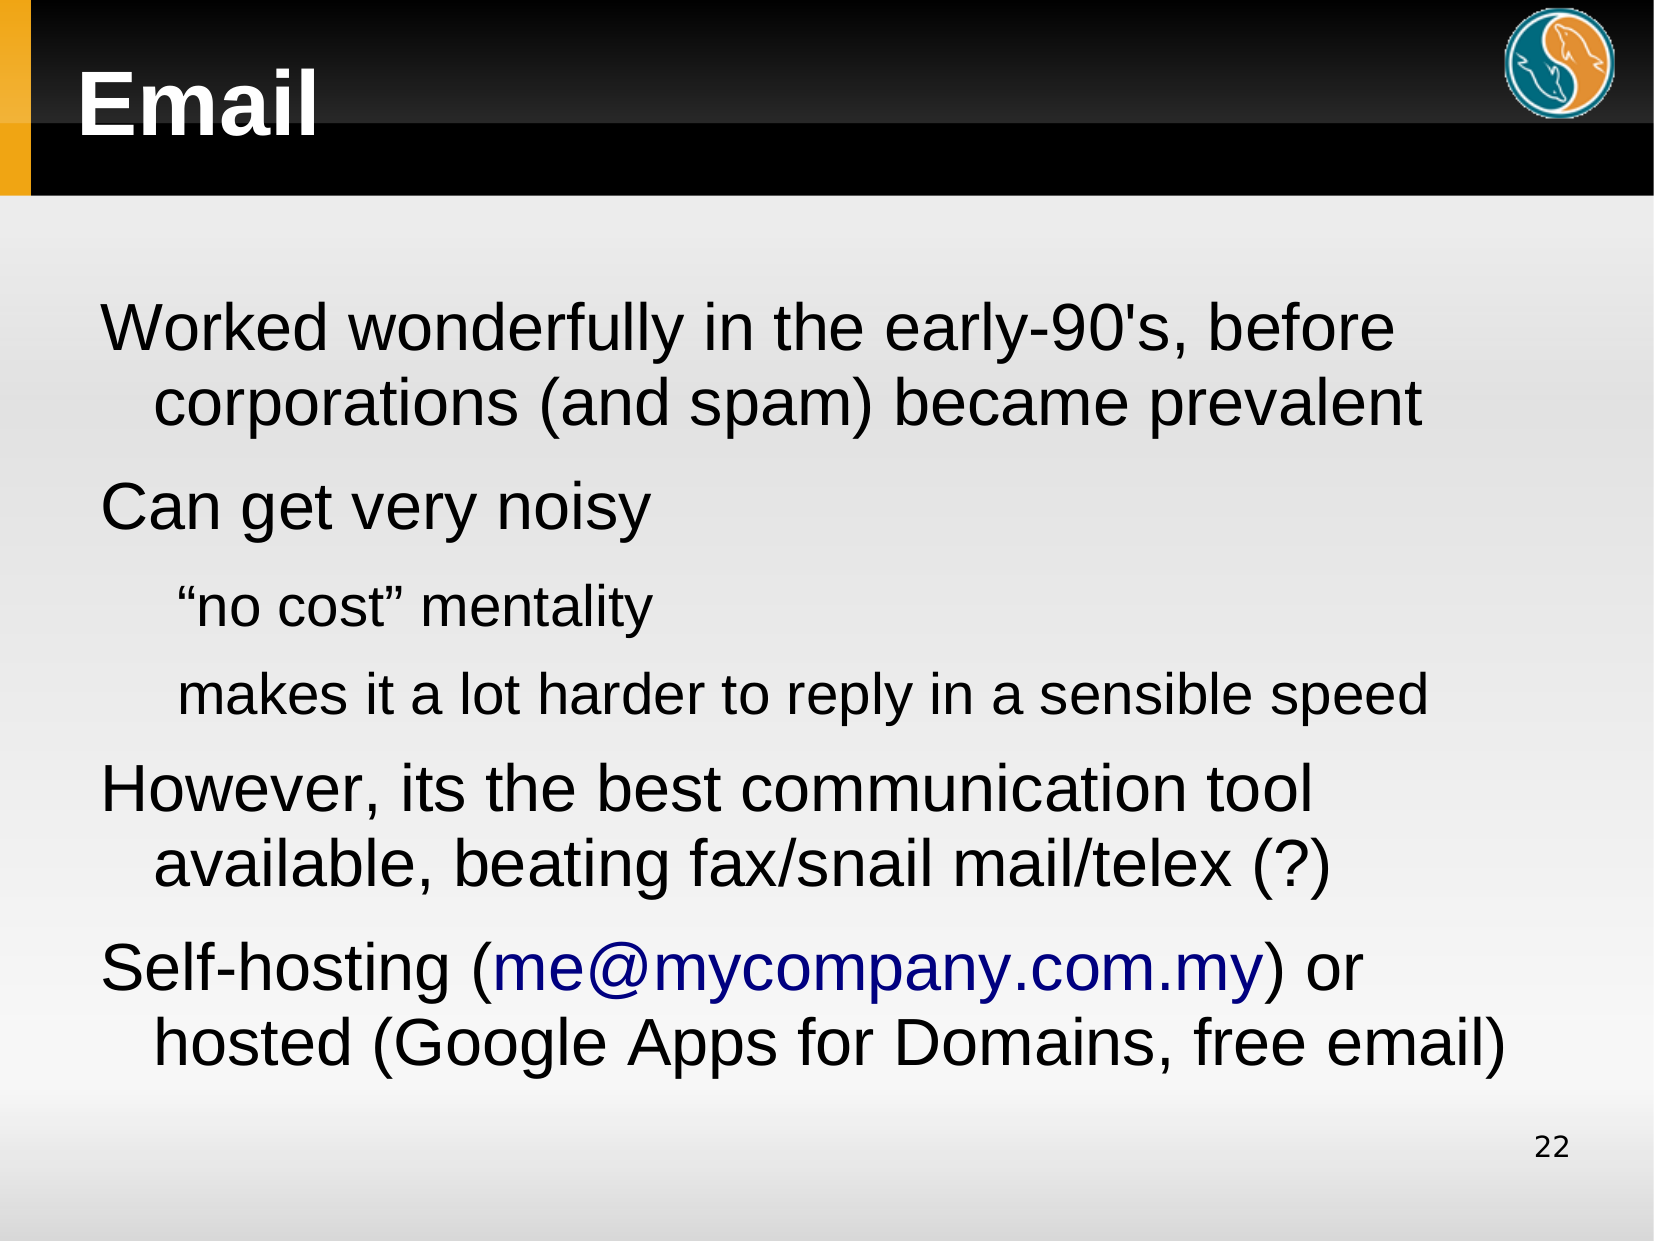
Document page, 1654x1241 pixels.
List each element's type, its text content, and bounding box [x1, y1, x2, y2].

title Email [76, 7, 1565, 200]
picture [0, 0, 1654, 1241]
list Worked wonderfully in the early-90's, before corporations (and spam) became prevalent Can get very noisy “no cost” mentality makes it a lot harder to reply in a sensible speed However, its the best communication tool available, beating fax/snail mail/telex (?) Self-hosting (me@mycompany.com.my) or hosted (Google Apps for Domains, free email) [82, 290, 1571, 1094]
